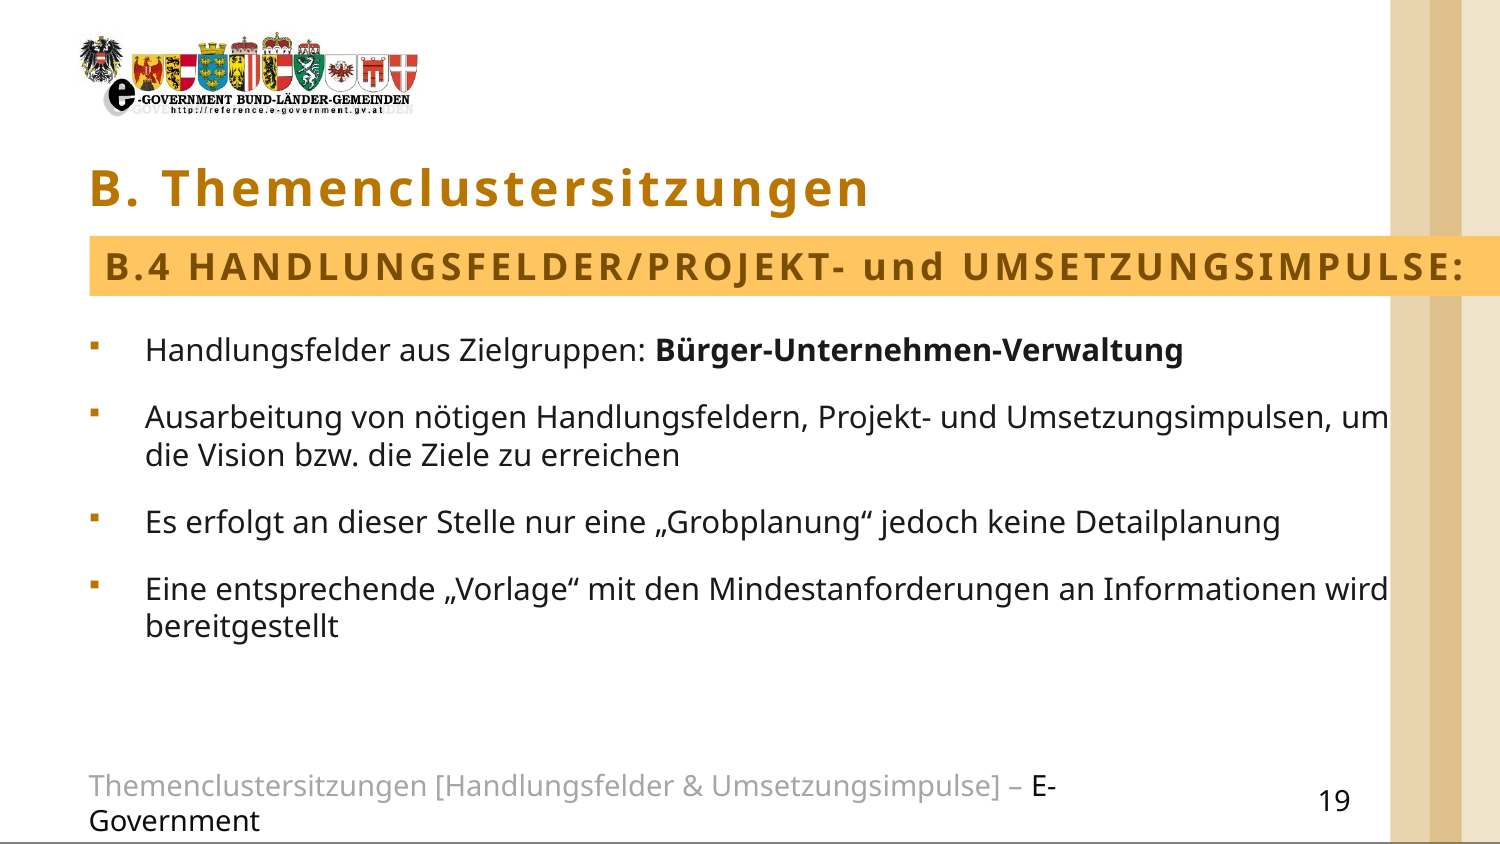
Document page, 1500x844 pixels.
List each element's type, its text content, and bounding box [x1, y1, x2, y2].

title B. Themenclustersitzungen [88, 156, 1398, 259]
text_box B.4 HANDLUNGSFELDER/PROJEKT- und UMSETZUNGSIMPULSE: [89, 235, 1500, 296]
list Handlungsfelder aus Zielgruppen: Bürger-Unternehmen-Verwaltung Ausarbeitung von nötigen Handlungsfeldern, Projekt- und Umsetzungsimpulsen, um die Vision bzw. die Ziele zu erreichen Es erfolgt an dieser Stelle nur eine „Grobplanung“ jedoch keine Detailplanung Eine entsprechende „Vorlage“ mit den Mindestanforderungen an Informationen wird bereitgestellt [88, 330, 1398, 753]
slide_number <number> [1217, 785, 1351, 819]
picture [0, 0, 1390, 842]
footer Themenclustersitzungen [Handlungsfelder & Umsetzungsimpulse] – E-Government [88, 785, 1217, 819]
